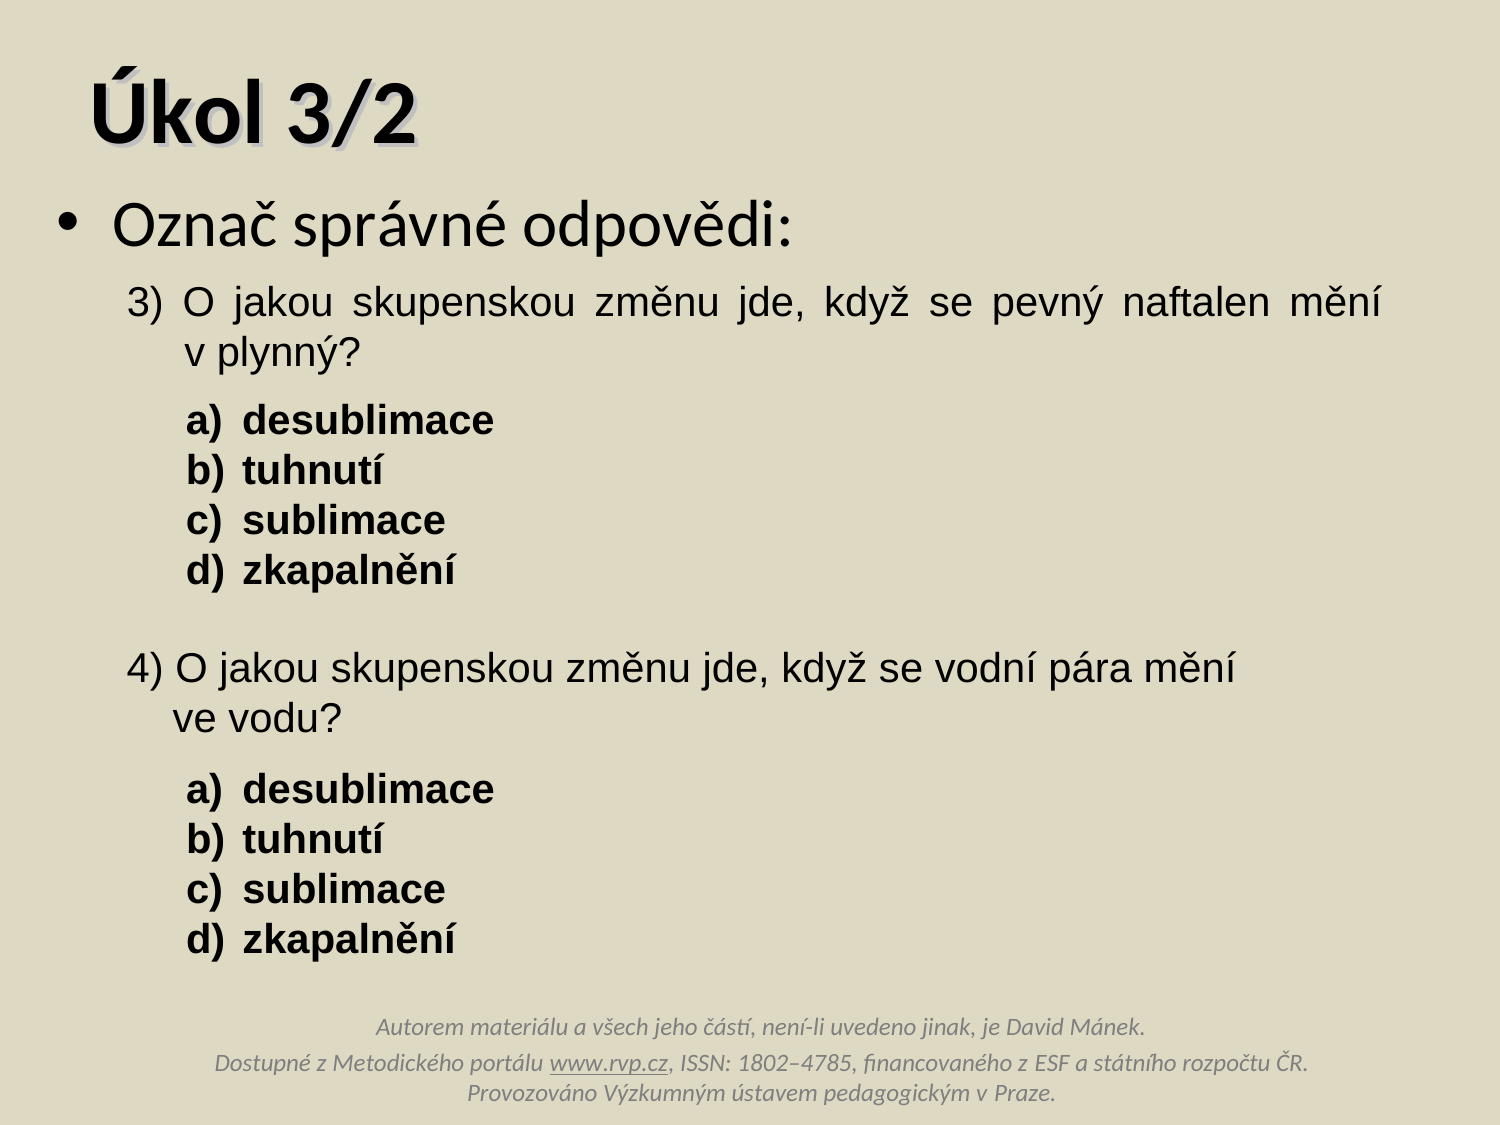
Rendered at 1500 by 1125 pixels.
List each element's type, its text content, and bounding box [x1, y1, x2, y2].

text_box 4) O jakou skupenskou změnu jde, když se vodní pára mění ve vodu? [111, 633, 1341, 749]
text_box desublimace tuhnutí sublimace zkapalnění [171, 385, 550, 601]
text_box 3) O jakou skupenskou změnu jde, když se pevný naftalen mění v plynný? [112, 267, 1436, 383]
text_box Autorem materiálu a všech jeho částí, není-li uvedeno jinak, je David Mánek. Dostupné z Metodického portálu www.rvp.cz, ISSN: 1802–4785, financovaného z ESF a státního rozpočtu ČR. Provozováno Výzkumným ústavem pedagogickým v Praze. [159, 1003, 1365, 1094]
title Úkol 3/2 [62, 31, 467, 183]
list Označ správné odpovědi: [41, 172, 833, 279]
text_box desublimace tuhnutí sublimace zkapalnění [171, 753, 550, 970]
